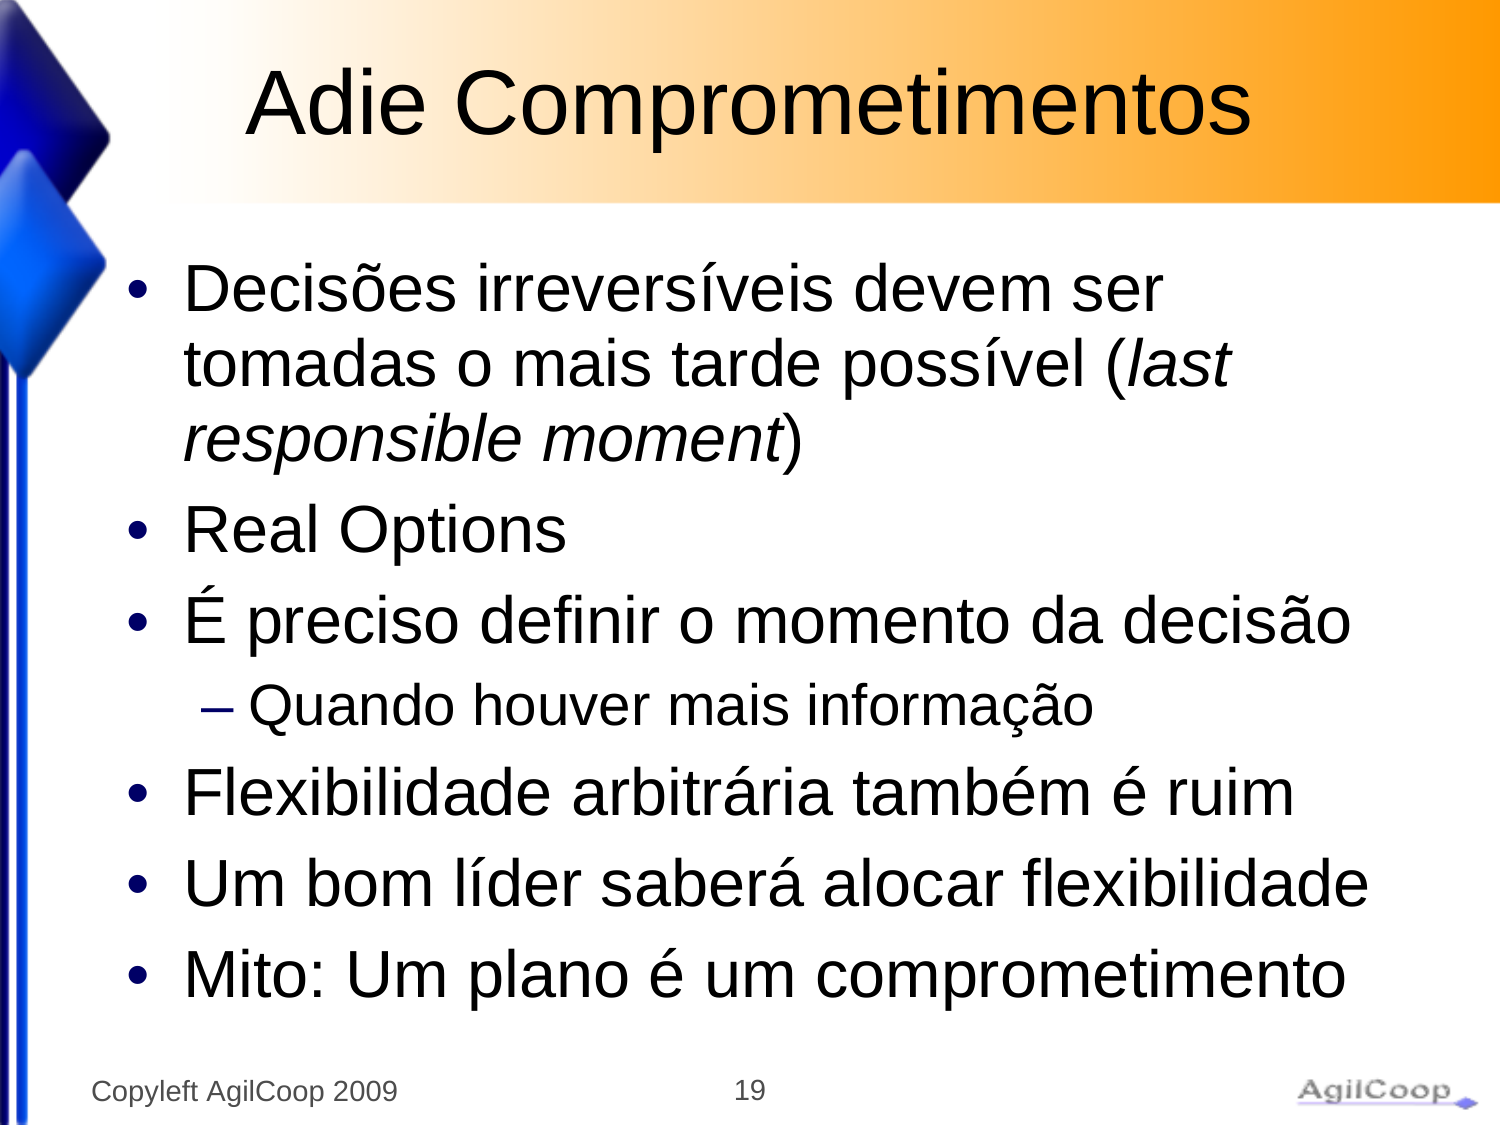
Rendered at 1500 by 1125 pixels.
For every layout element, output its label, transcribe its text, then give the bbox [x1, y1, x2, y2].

picture [0, 0, 1500, 1125]
title Adie Comprometimentos [75, 8, 1426, 197]
list Decisões irreversíveis devem ser tomadas o mais tarde possível (last responsible moment) Real Options É preciso definir o momento da decisão Quando houver mais informação Flexibilidade arbitrária também é ruim Um bom líder saberá alocar flexibilidade Mito: Um plano é um comprometimento [112, 243, 1425, 1018]
